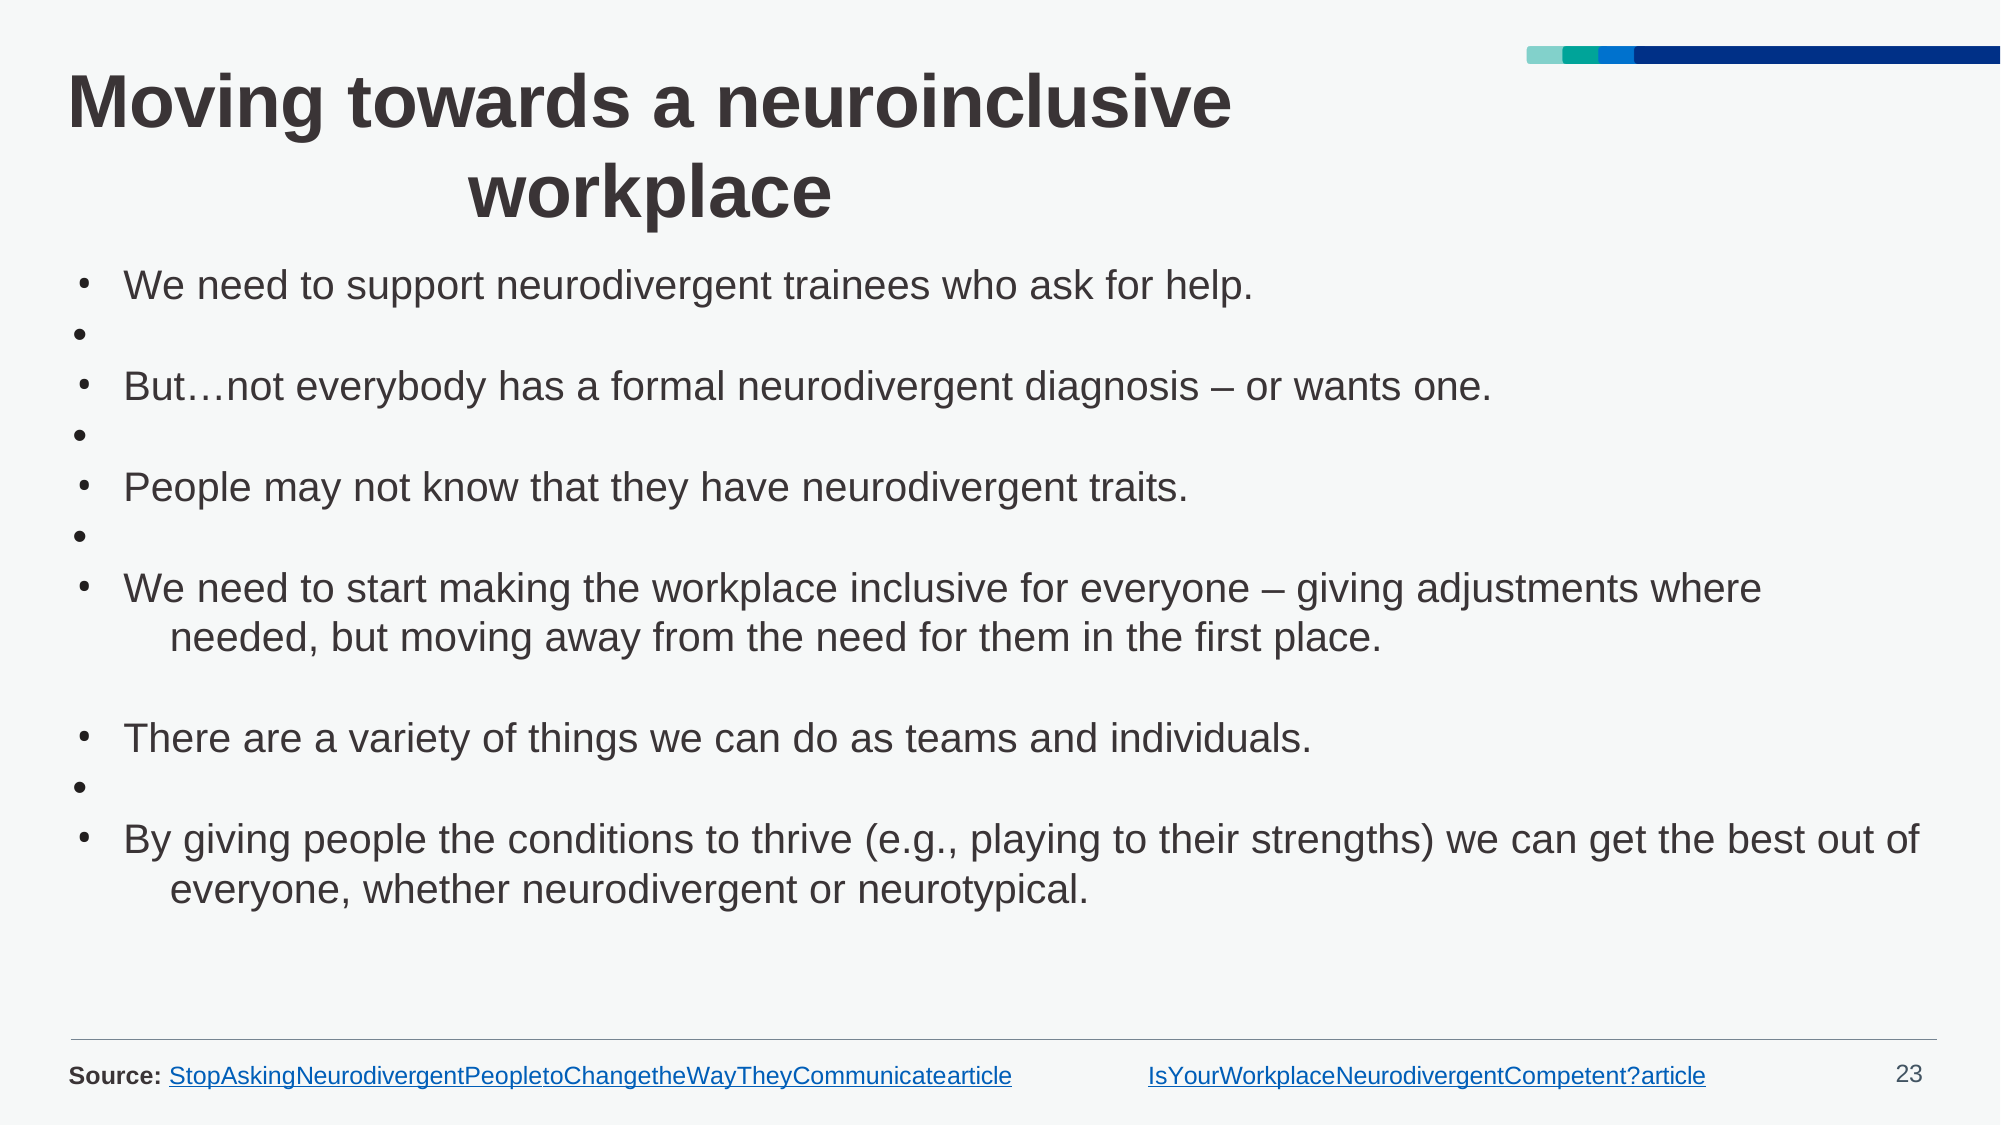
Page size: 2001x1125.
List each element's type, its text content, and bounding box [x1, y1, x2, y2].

text_box Source: Stop Asking Neurodivergent People to Change the Way They Communicate article [66, 1059, 1080, 1092]
text_box Is Your Workplace Neurodivergent Competent? article [1146, 1059, 1745, 1092]
list We need to support neurodivergent trainees who ask for help. But…not everybody has a formal neurodivergent diagnosis – or wants one. People may not know that they have neurodivergent traits. We need to start making the workplace inclusive for everyone – giving adjustments where needed, but moving away from the need for them in the first place. There are a variety of things we can do as teams and individuals. By giving people the conditions to thrive (e.g., playing to their strengths) we can get the best out of everyone, whether neurodivergent or neurotypical. [70, 255, 1930, 911]
title Moving towards a neuroinclusive workplace [65, 50, 1609, 145]
text_box [1889, 1057, 1932, 1091]
